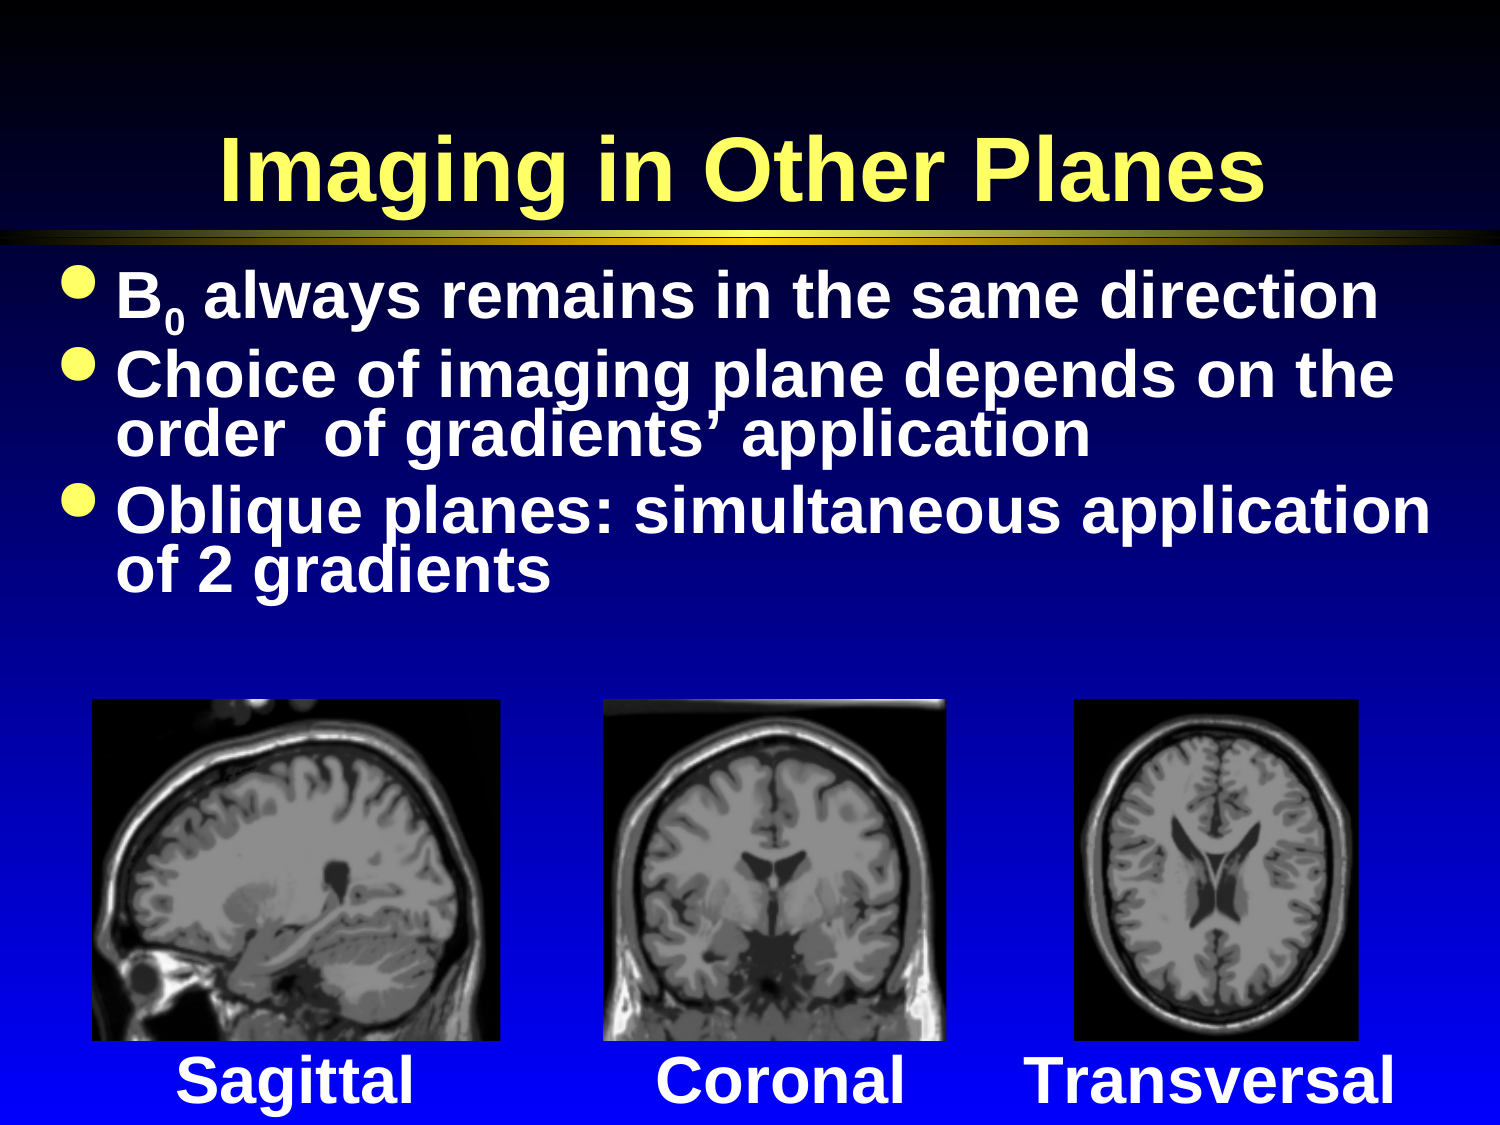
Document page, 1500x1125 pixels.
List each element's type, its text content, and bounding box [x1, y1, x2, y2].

chart [603, 699, 947, 1041]
title Imaging in Other Planes [99, 37, 1388, 225]
list B0 always remains in the same direction Choice of imaging plane depends on the order of gradients’ application Oblique planes: simultaneous application of 2 gradients [44, 256, 1451, 792]
chart [1073, 699, 1359, 1029]
text_box Coronal [640, 1029, 955, 1125]
chart [92, 699, 501, 1041]
text_box Sagittal [160, 1029, 438, 1125]
text_box Transversal [1008, 1029, 1428, 1125]
